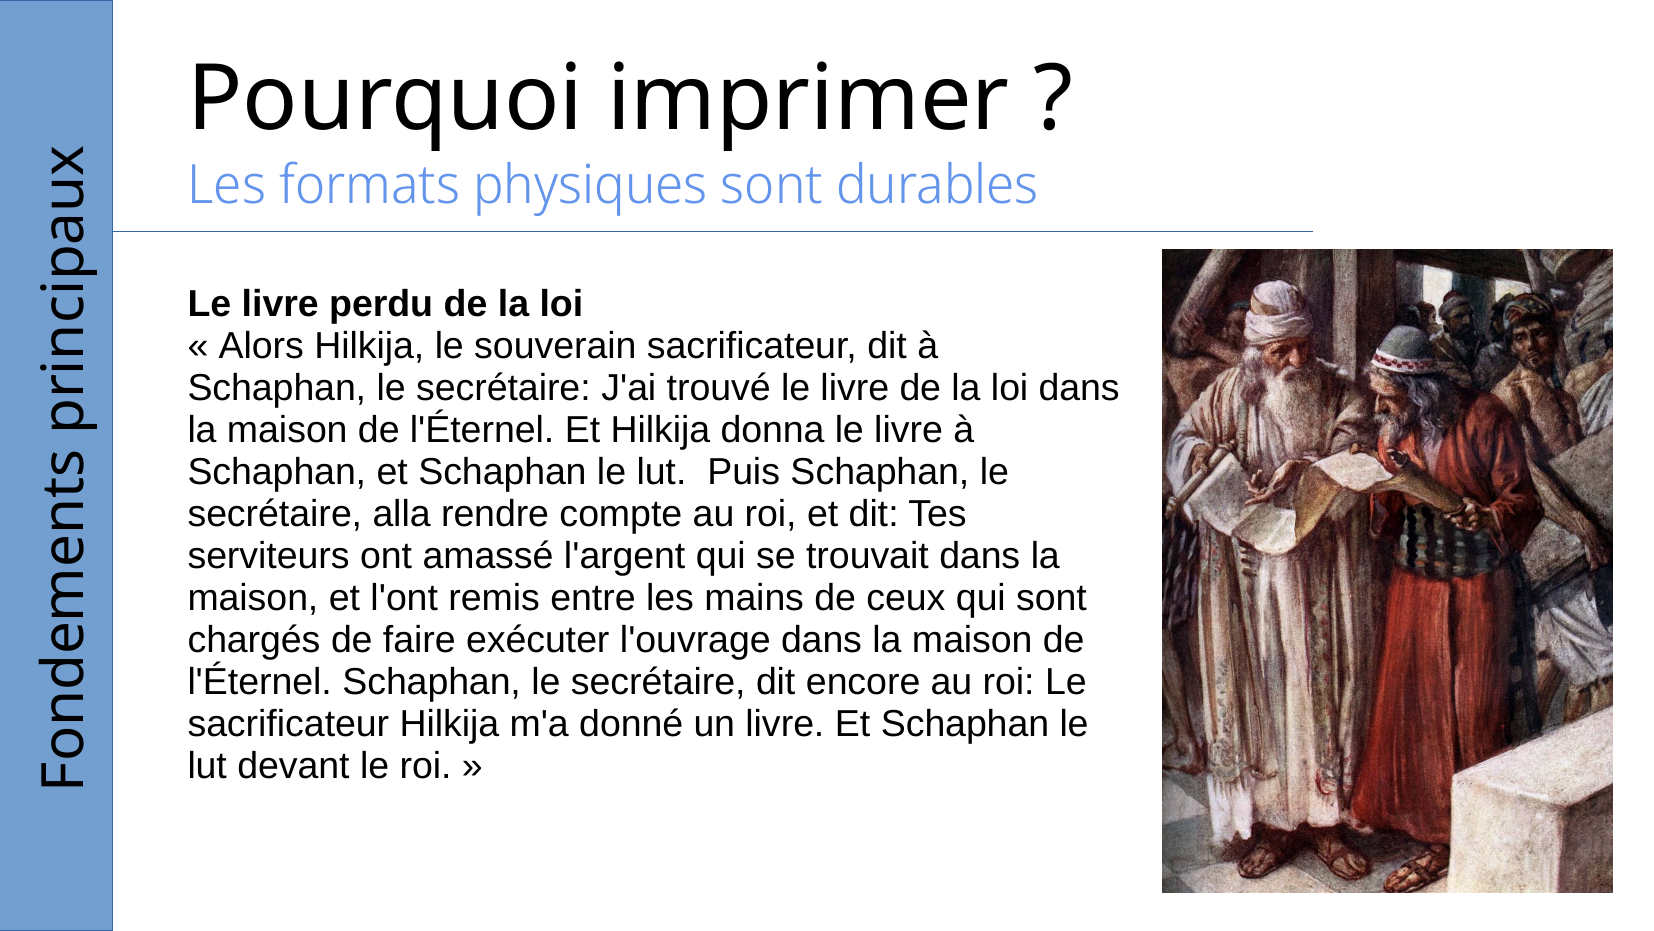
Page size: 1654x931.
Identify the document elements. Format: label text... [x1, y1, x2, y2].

text_box Fondements principaux [13, 37, 105, 901]
subtitle Le livre perdu de la loi « Alors Hilkija, le souverain sacrificateur, dit à Schaphan, le secrétaire: J'ai trouvé le livre de la loi dans la maison de l'Éternel. Et Hilkija donna le livre à Schaphan, et Schaphan le lut. Puis Schaphan, le secrétaire, alla rendre compte au roi, et dit: Tes serviteurs ont amassé l'argent qui se trouvait dans la maison, et l'ont remis entre les mains de ceux qui sont chargés de faire exécuter l'ouvrage dans la maison de l'Éternel. Schaphan, le secrétaire, dit encore au roi: Le sacrificateur Hilkija m'a donné un livre. Et Schaphan le lut devant le roi. » [187, 282, 1126, 887]
picture [1162, 249, 1613, 893]
title Pourquoi imprimer ? [187, 33, 1571, 125]
title Les formats physiques sont durables [187, 125, 1571, 239]
text_box [0, 0, 113, 931]
